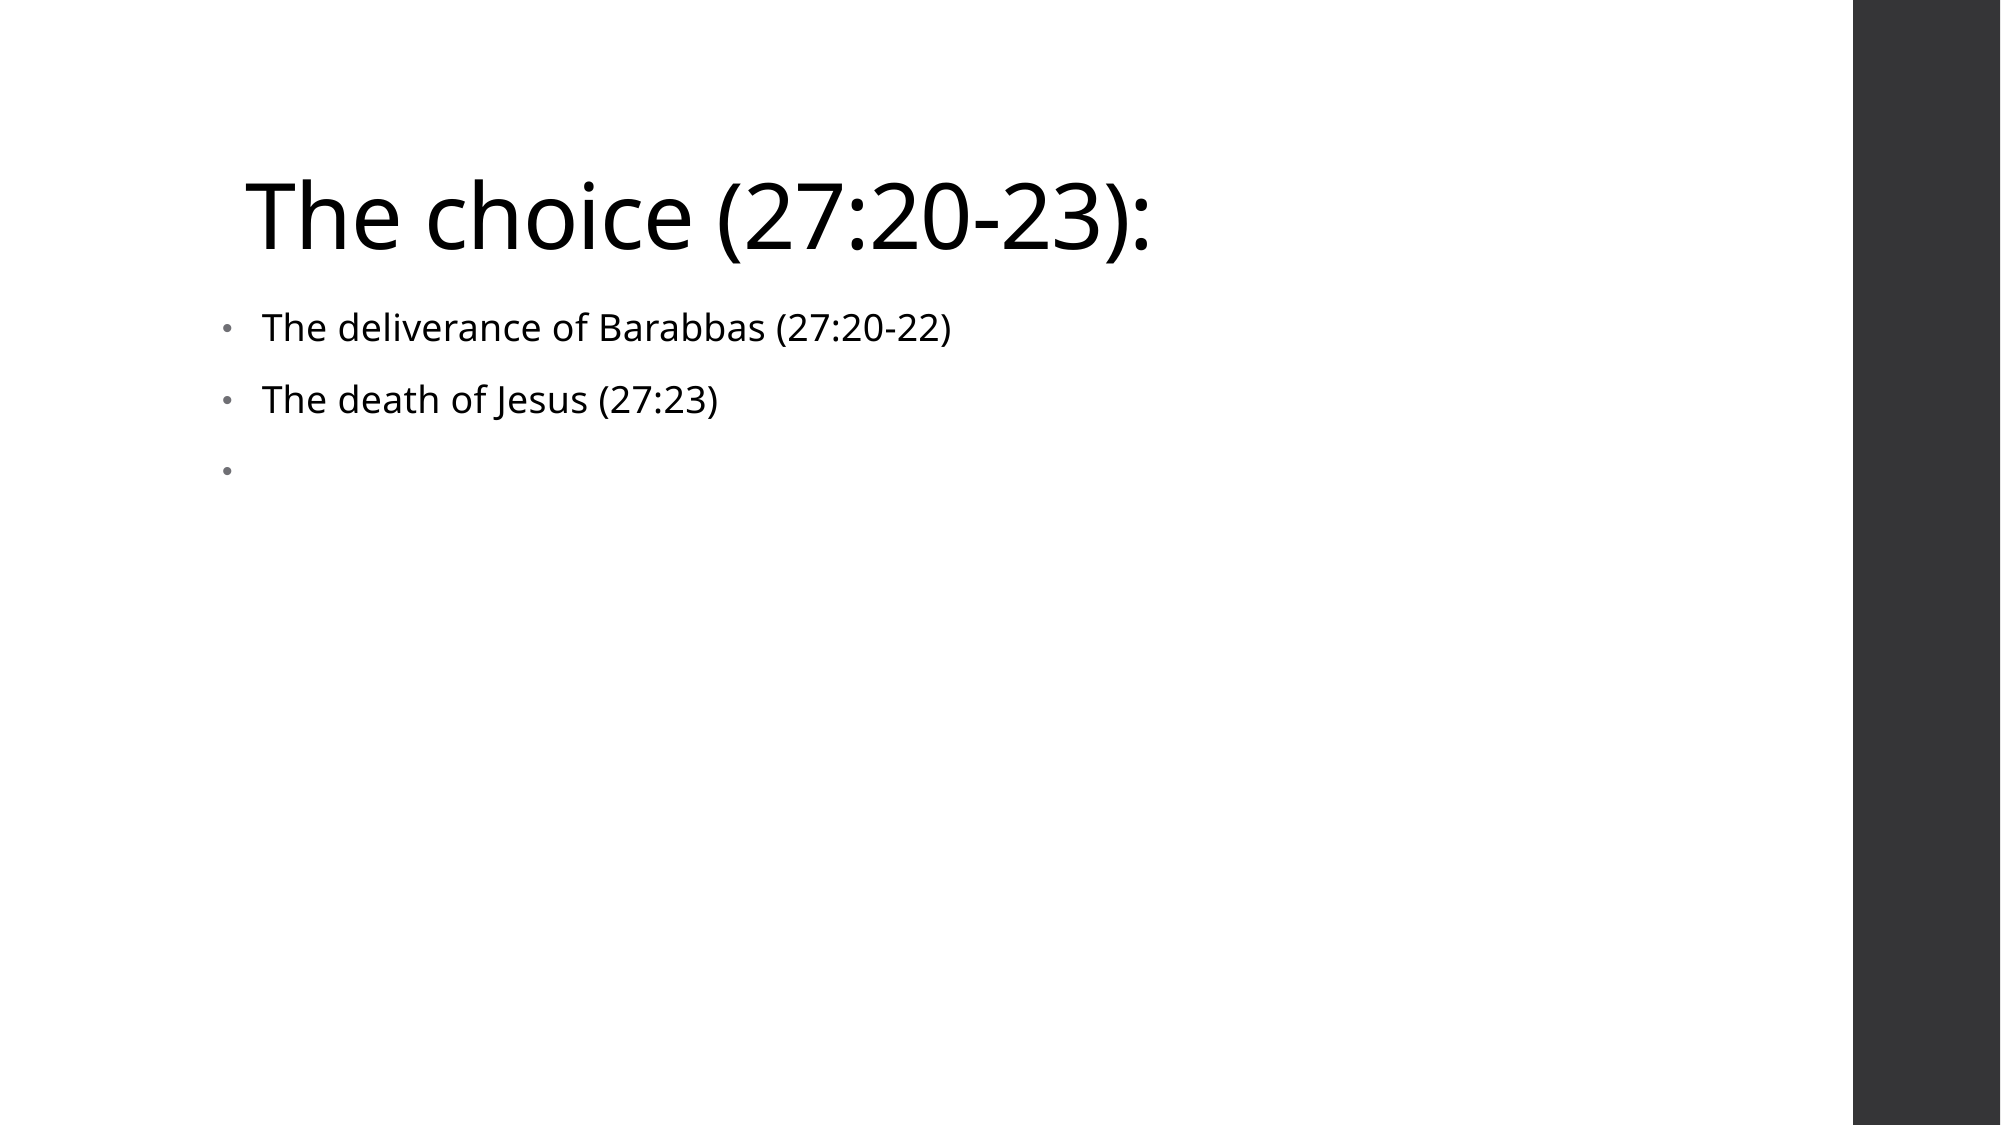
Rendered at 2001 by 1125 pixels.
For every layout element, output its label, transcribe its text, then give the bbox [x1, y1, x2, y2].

title The choice (27:20-23): [206, 60, 1797, 278]
list The deliverance of Barabbas (27:20-22) The death of Jesus (27:23) [206, 299, 1617, 1014]
